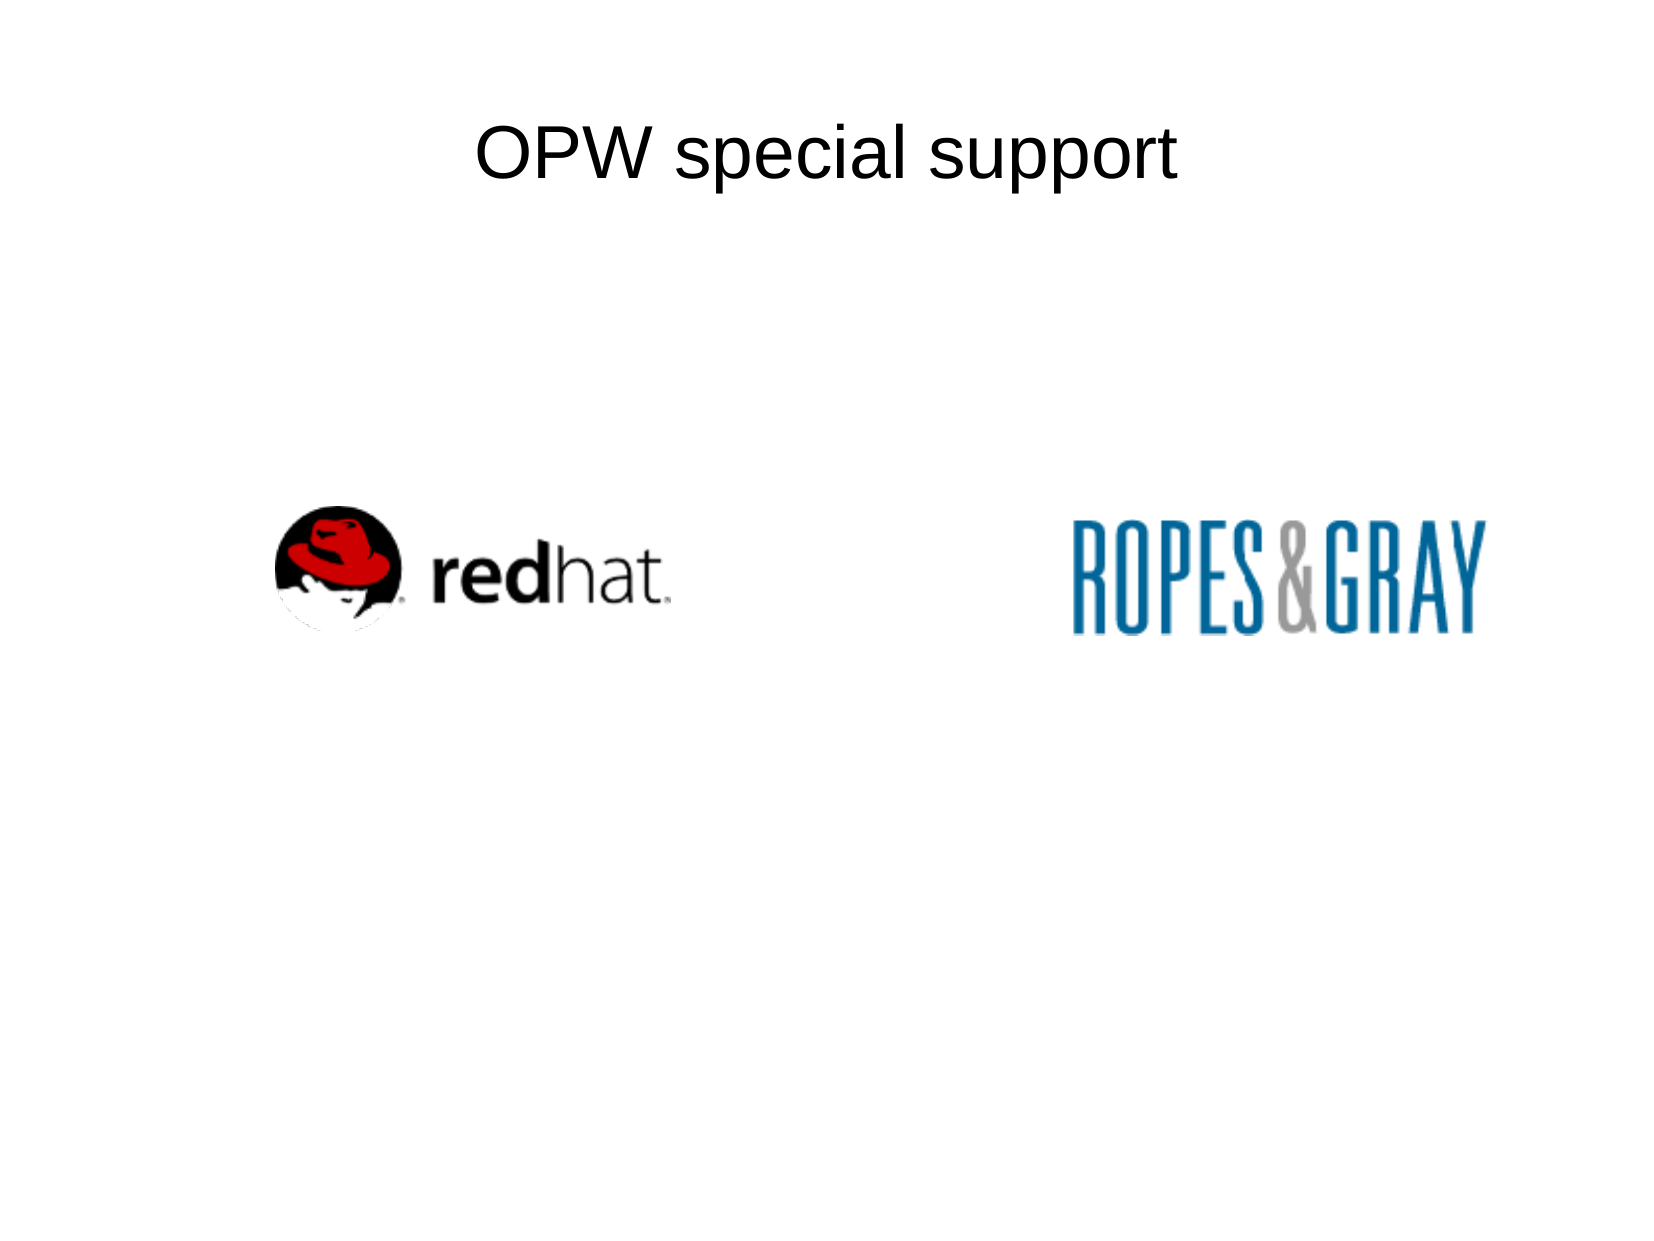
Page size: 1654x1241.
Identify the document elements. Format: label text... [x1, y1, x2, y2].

picture [1072, 519, 1490, 637]
picture [275, 506, 671, 633]
title OPW special support [82, 49, 1571, 257]
